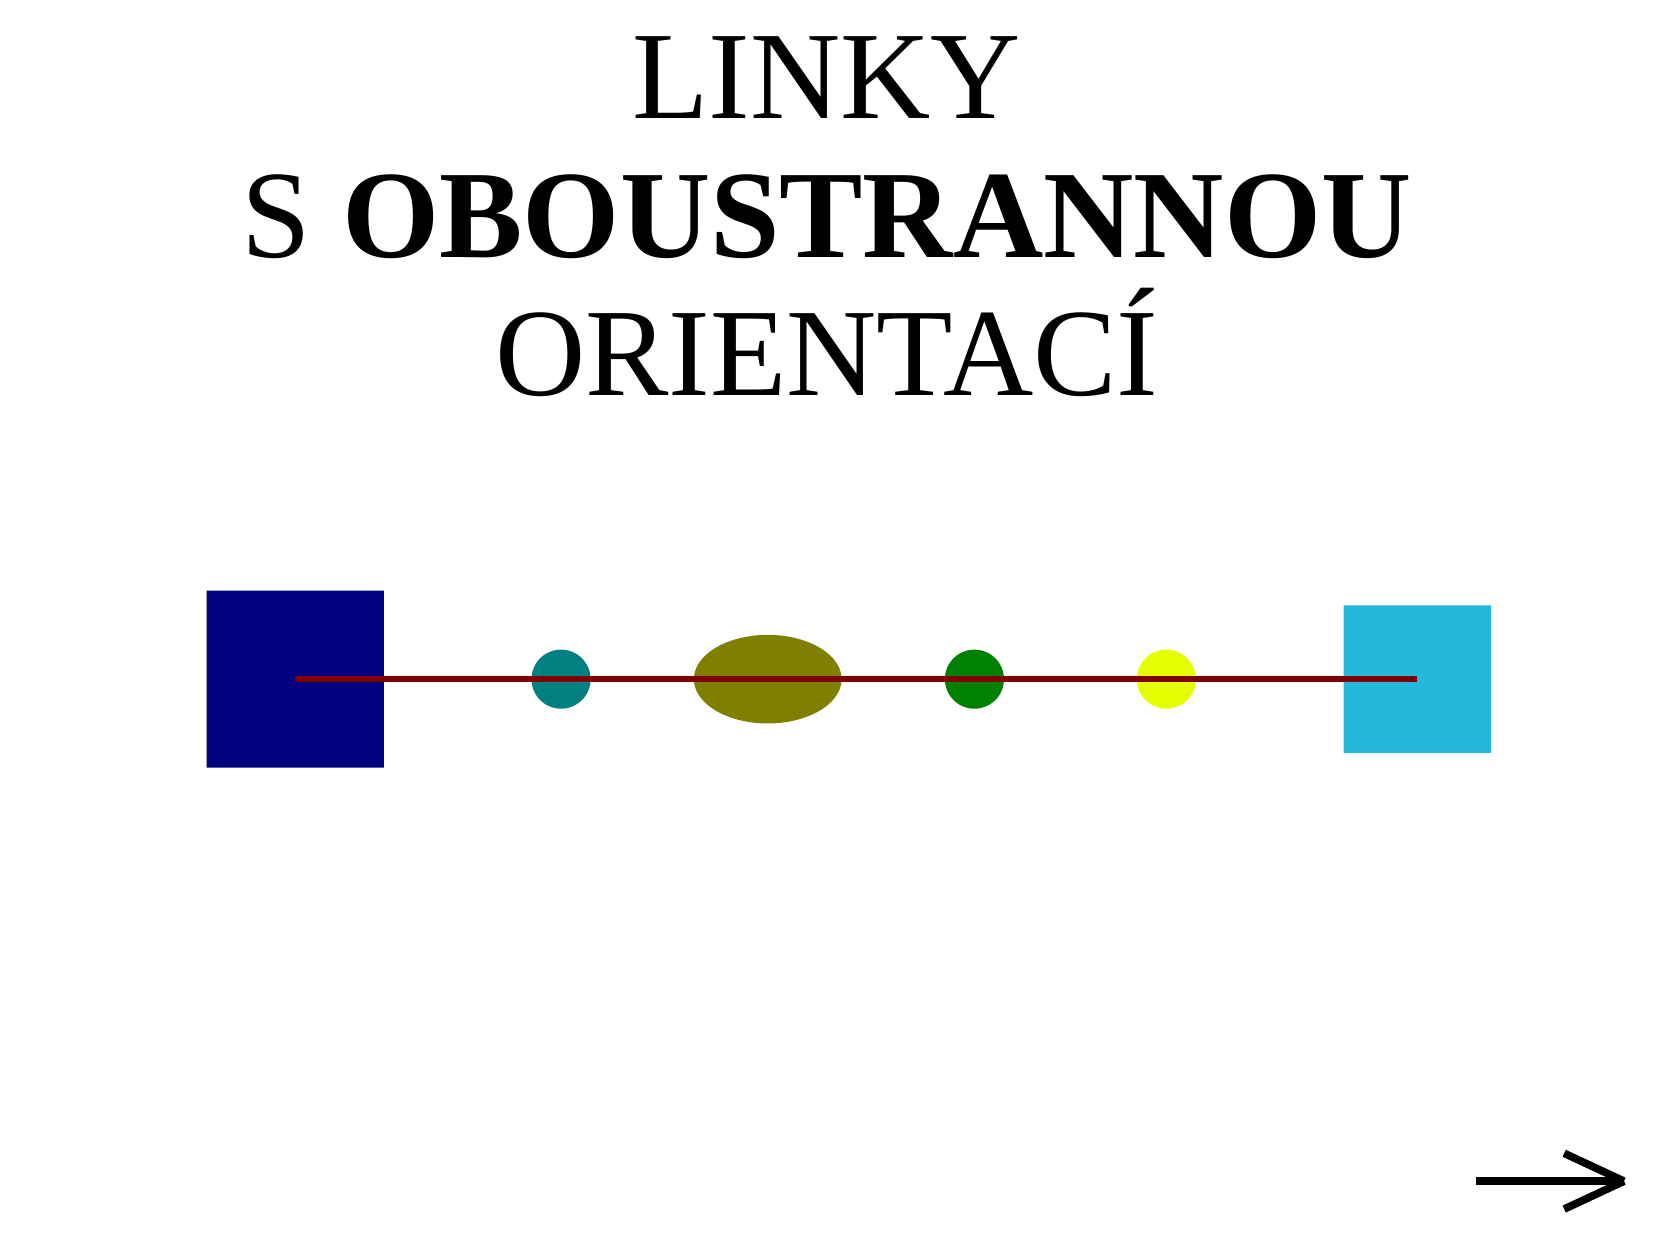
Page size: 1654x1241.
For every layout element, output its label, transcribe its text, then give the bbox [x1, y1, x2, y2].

text_box [531, 682, 591, 709]
text_box [694, 682, 842, 724]
text_box [1136, 682, 1196, 709]
text_box [694, 634, 842, 676]
text_box [206, 590, 384, 768]
text_box [945, 682, 1004, 709]
text_box [1343, 605, 1492, 753]
text_box [945, 649, 1004, 676]
text_box [1137, 649, 1196, 676]
text_box [531, 649, 591, 676]
text_box LINKY S OBOUSTRANNOU ORIENTACÍ [226, 0, 1427, 431]
